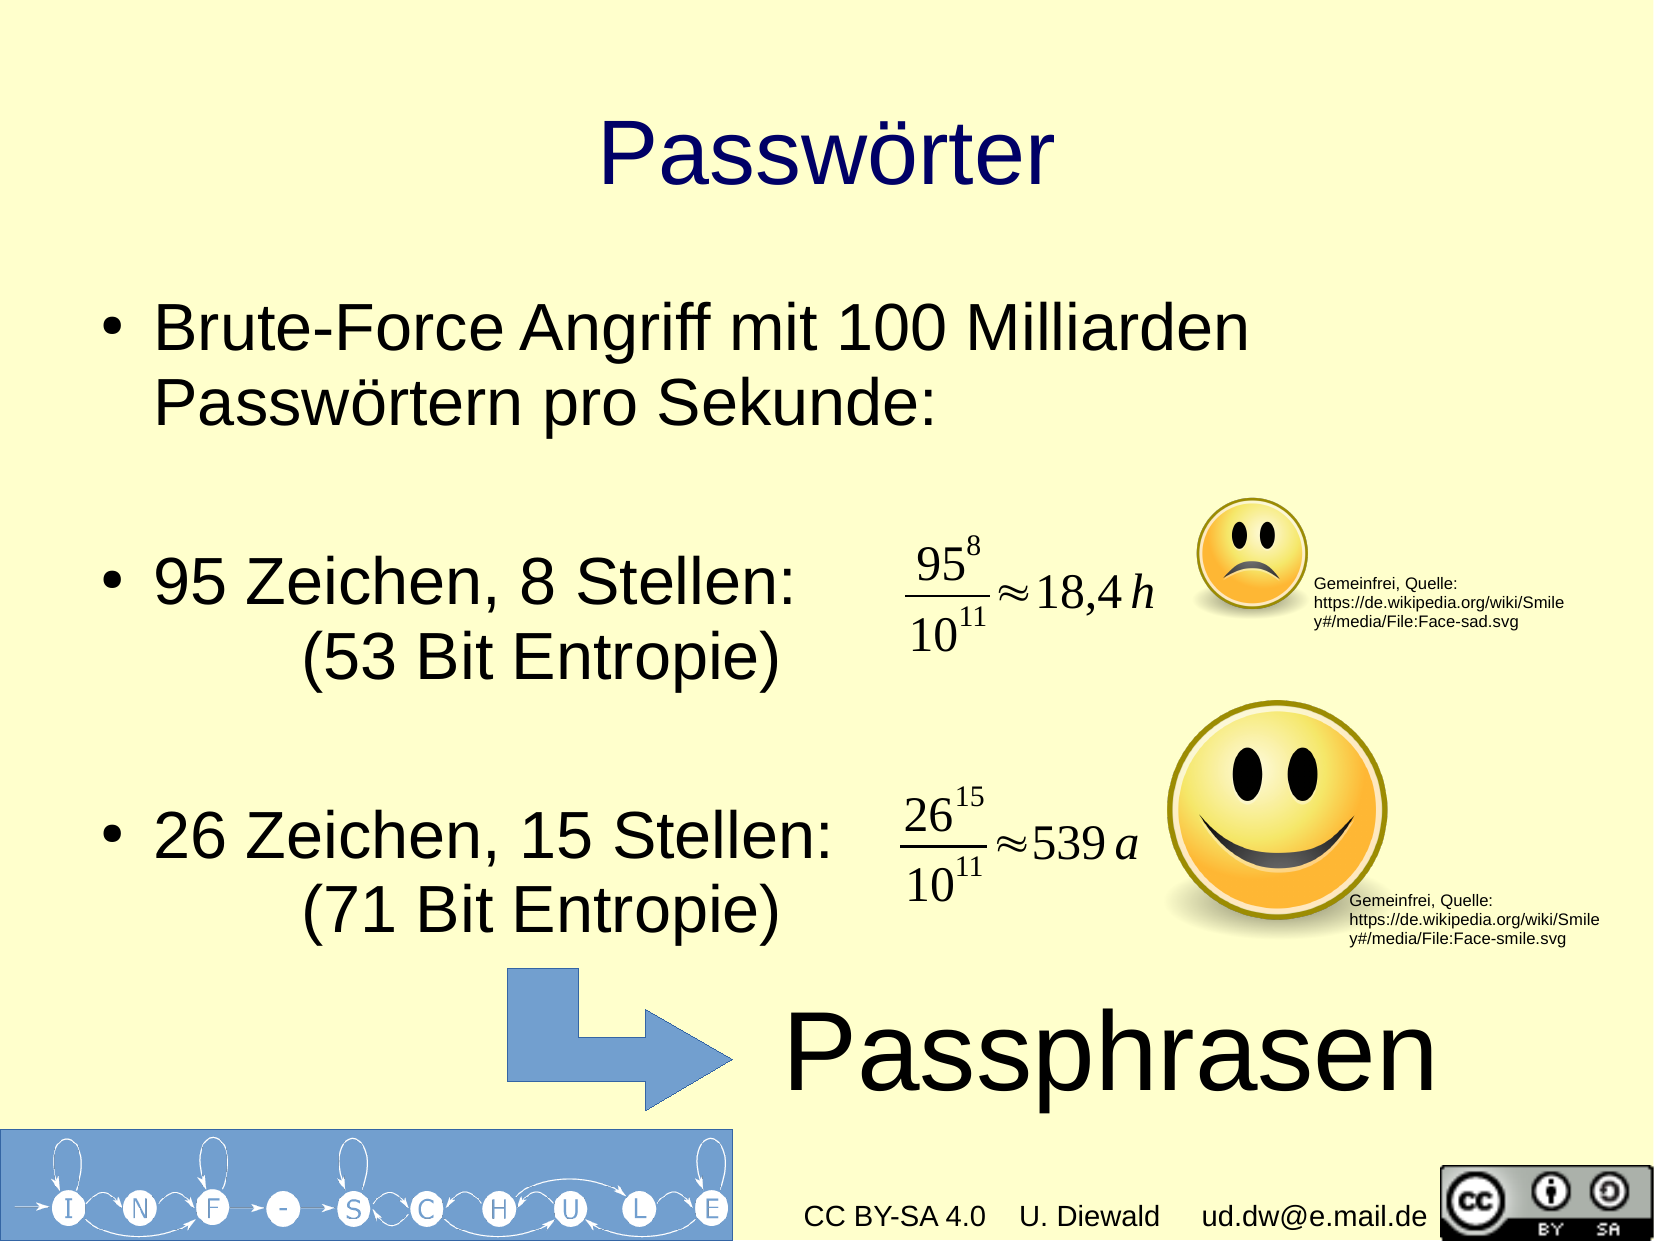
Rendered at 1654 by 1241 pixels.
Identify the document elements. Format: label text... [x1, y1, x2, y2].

picture [1133, 673, 1418, 957]
text_box Gemeinfrei, Quelle: https://de.wikipedia.org/wiki/Smiley#/media/File:Face-sad.svg [1299, 566, 1583, 652]
picture [1440, 1165, 1654, 1241]
title Passwörter [82, 49, 1571, 257]
text_box Gemeinfrei, Quelle: https://de.wikipedia.org/wiki/Smiley#/media/File:Face-smile.svg [1334, 884, 1619, 969]
text_box Passphrasen [767, 981, 1654, 1123]
list Brute-Force Angriff mit 100 Milliarden Passwörtern pro Sekunde: 95 Zeichen, 8 Stellen: (53 Bit Entropie) 26 Zeichen, 15 Stellen: (71 Bit Entropie) [82, 290, 1571, 1010]
chart [892, 779, 1133, 912]
picture [11, 1133, 733, 1240]
text_box [507, 968, 733, 1111]
picture [1181, 484, 1325, 628]
chart [897, 529, 1162, 662]
